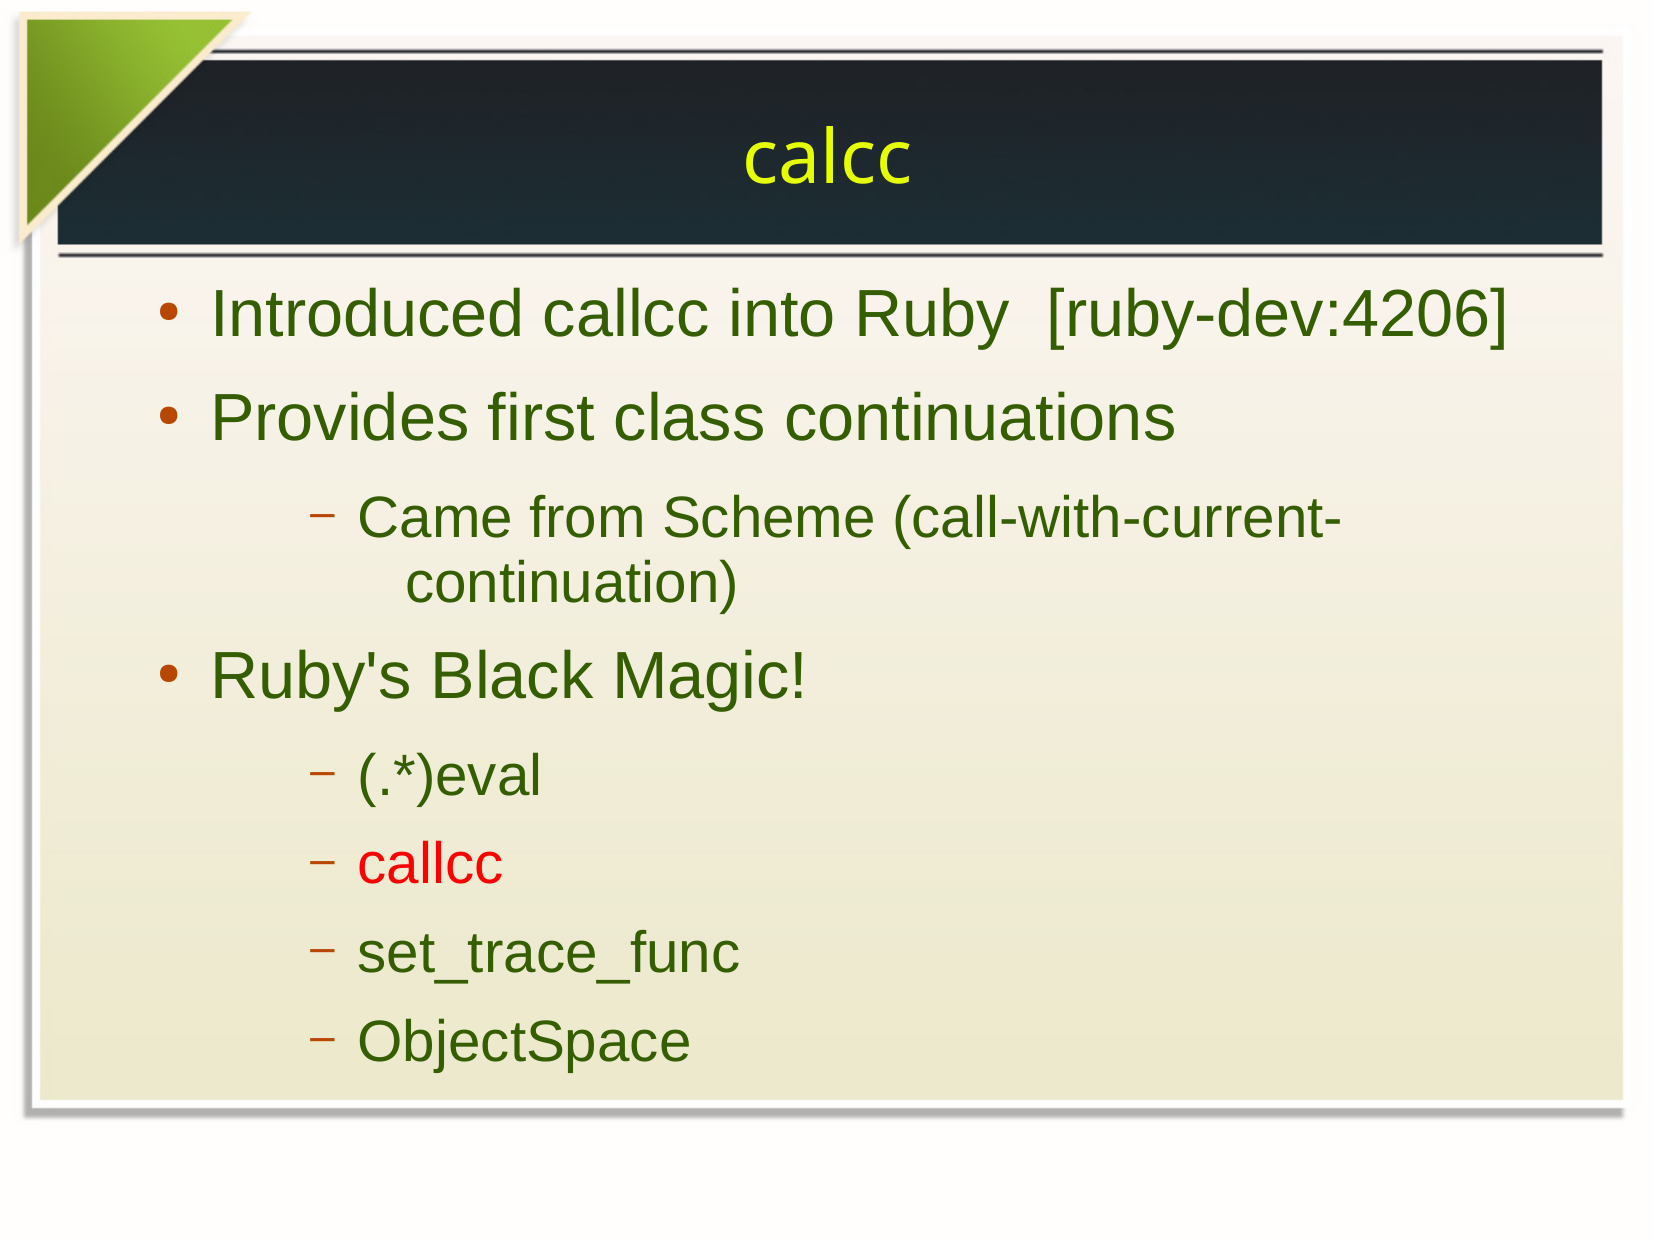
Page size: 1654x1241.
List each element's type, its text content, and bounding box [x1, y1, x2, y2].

picture [0, 0, 1654, 1241]
list Introduced callcc into Ruby [ruby-dev:4206] Provides first class continuations Came from Scheme (call-with-current-continuation) Ruby's Black Magic! (.*)eval callcc set_trace_func ObjectSpace [121, 276, 1534, 1073]
title calcc [121, 73, 1534, 237]
